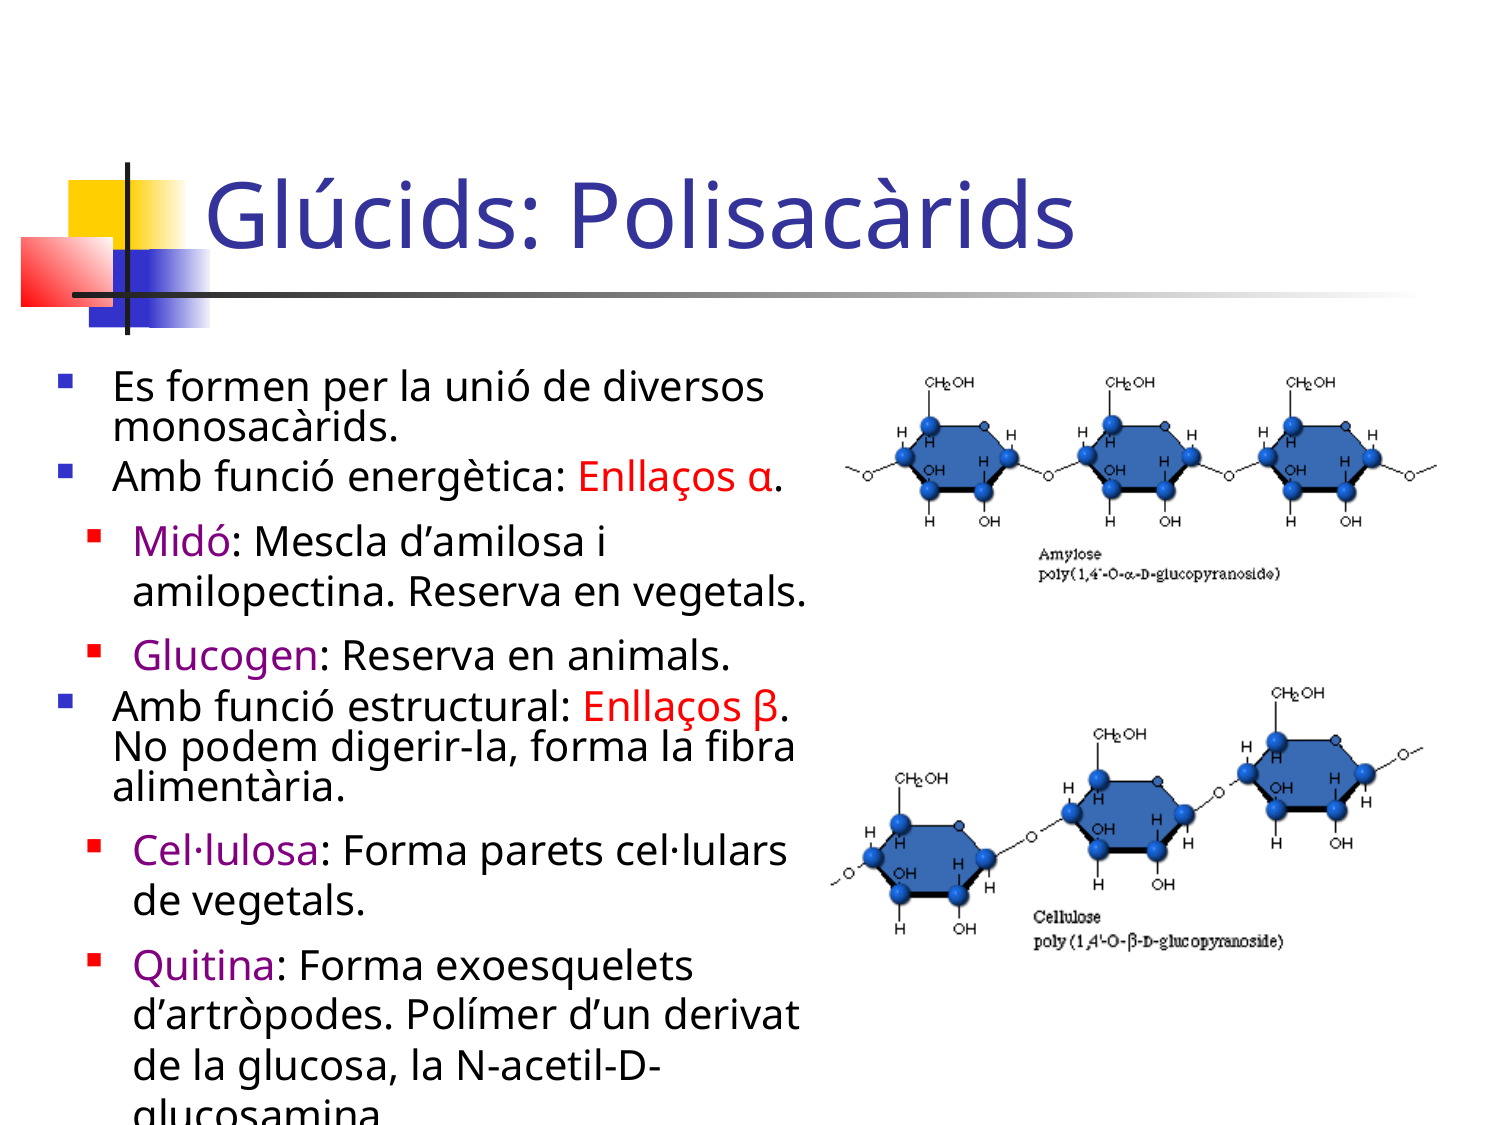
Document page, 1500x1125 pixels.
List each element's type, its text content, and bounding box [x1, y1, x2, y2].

list Es formen per la unió de diversos monosacàrids. Amb funció energètica: Enllaços α. Midó: Mescla d’amilosa i amilopectina. Reserva en vegetals. Glucogen: Reserva en animals. Amb funció estructural: Enllaços β. No podem digerir-la, forma la fibra alimentària. Cel·lulosa: Forma parets cel·lulars de vegetals. Quitina: Forma exoesquelets d’artròpodes. Polímer d’un derivat de la glucosa, la N-acetil-D-glucosamina. [11, 361, 851, 1097]
picture [809, 659, 1469, 998]
picture [809, 351, 1469, 622]
title Glúcids: Polisacàrids [188, 35, 1468, 276]
